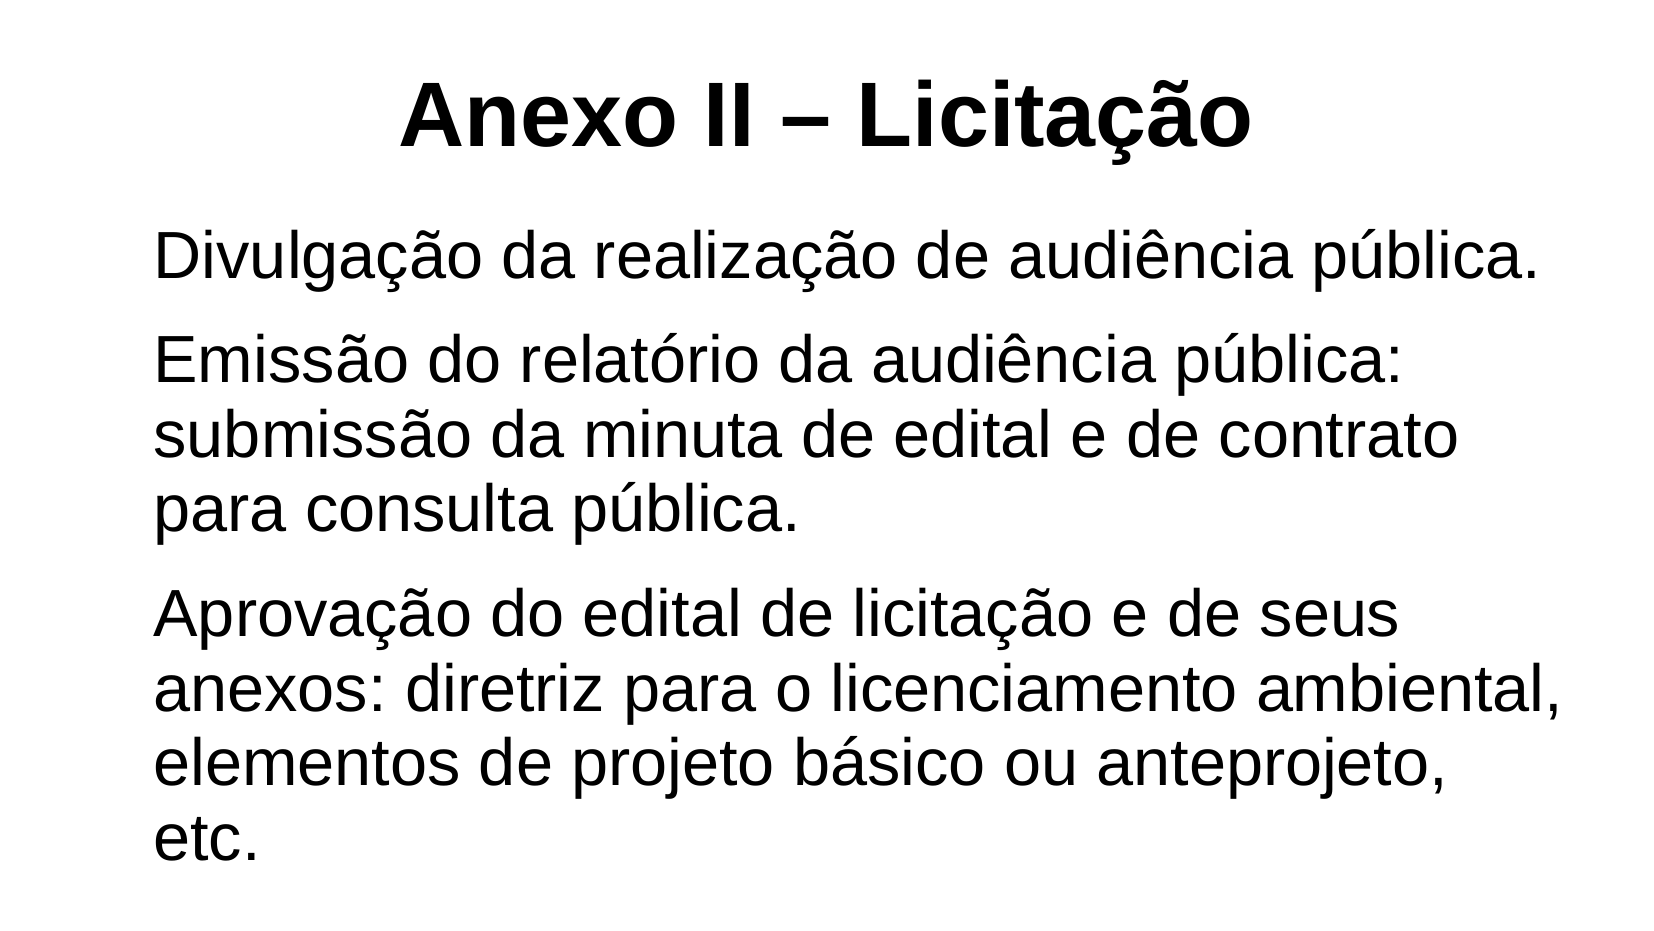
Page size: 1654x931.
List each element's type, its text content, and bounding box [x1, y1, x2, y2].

title Anexo II – Licitação [82, 37, 1571, 193]
list Divulgação da realização de audiência pública. Emissão do relatório da audiência pública: submissão da minuta de edital e de contrato para consulta pública. Aprovação do edital de licitação e de seus anexos: diretriz para o licenciamento ambiental, elementos de projeto básico ou anteprojeto, etc. [82, 217, 1571, 898]
